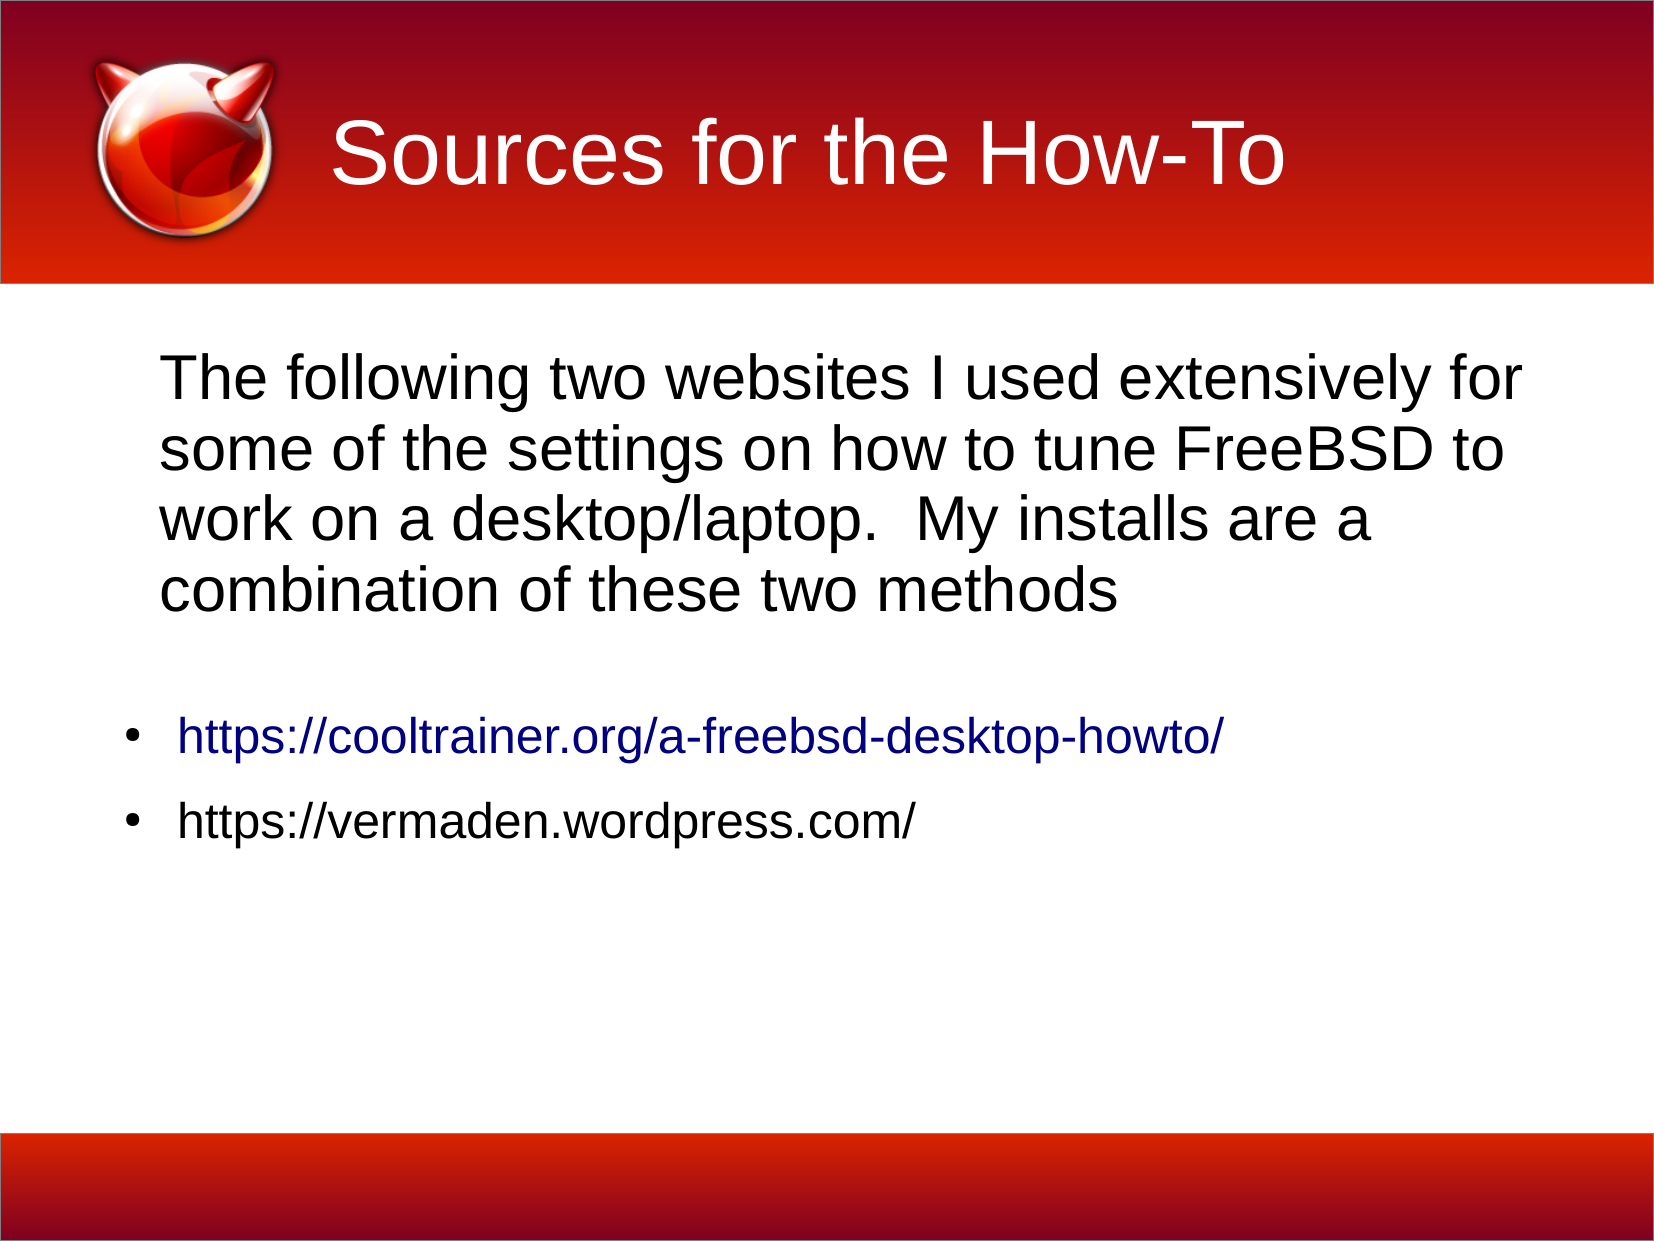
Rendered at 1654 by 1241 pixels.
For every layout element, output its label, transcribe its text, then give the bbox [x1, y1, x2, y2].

list https://cooltrainer.org/a-freebsd-desktop-howto/ https://vermaden.wordpress.com/ [106, 708, 1562, 1052]
list The following two websites I used extensively for some of the settings on how to tune FreeBSD to work on a desktop/laptop. My installs are a combination of these two methods [92, 341, 1548, 686]
title Sources for the How-To [82, 49, 1536, 257]
